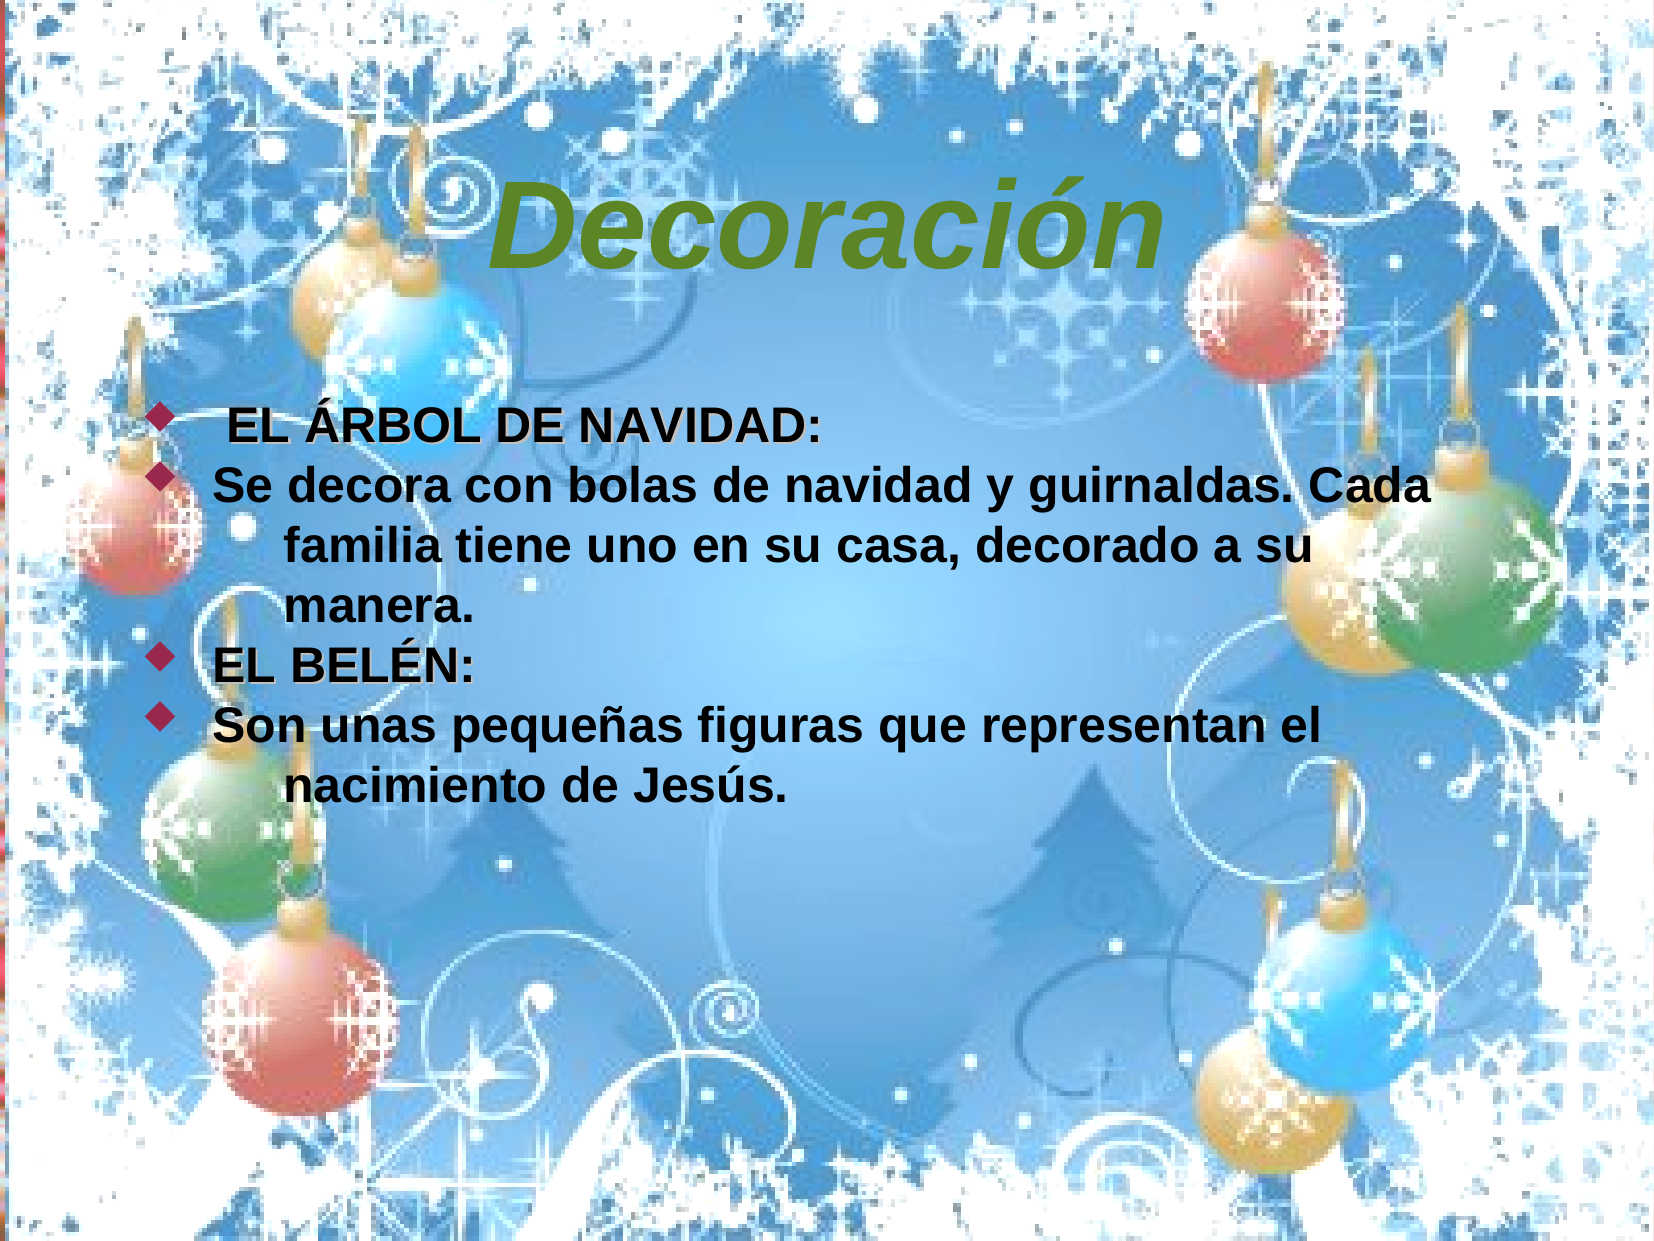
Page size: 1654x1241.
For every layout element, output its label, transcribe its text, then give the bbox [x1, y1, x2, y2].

title Decoración [121, 114, 1534, 322]
list EL ÁRBOL DE NAVIDAD: Se decora con bolas de navidad y guirnaldas. Cada familia tiene uno en su casa, decorado a su manera. EL BELÉN: Son unas pequeñas figuras que representan el nacimiento de Jesús. [118, 392, 1517, 1211]
picture [5, 0, 1654, 1241]
